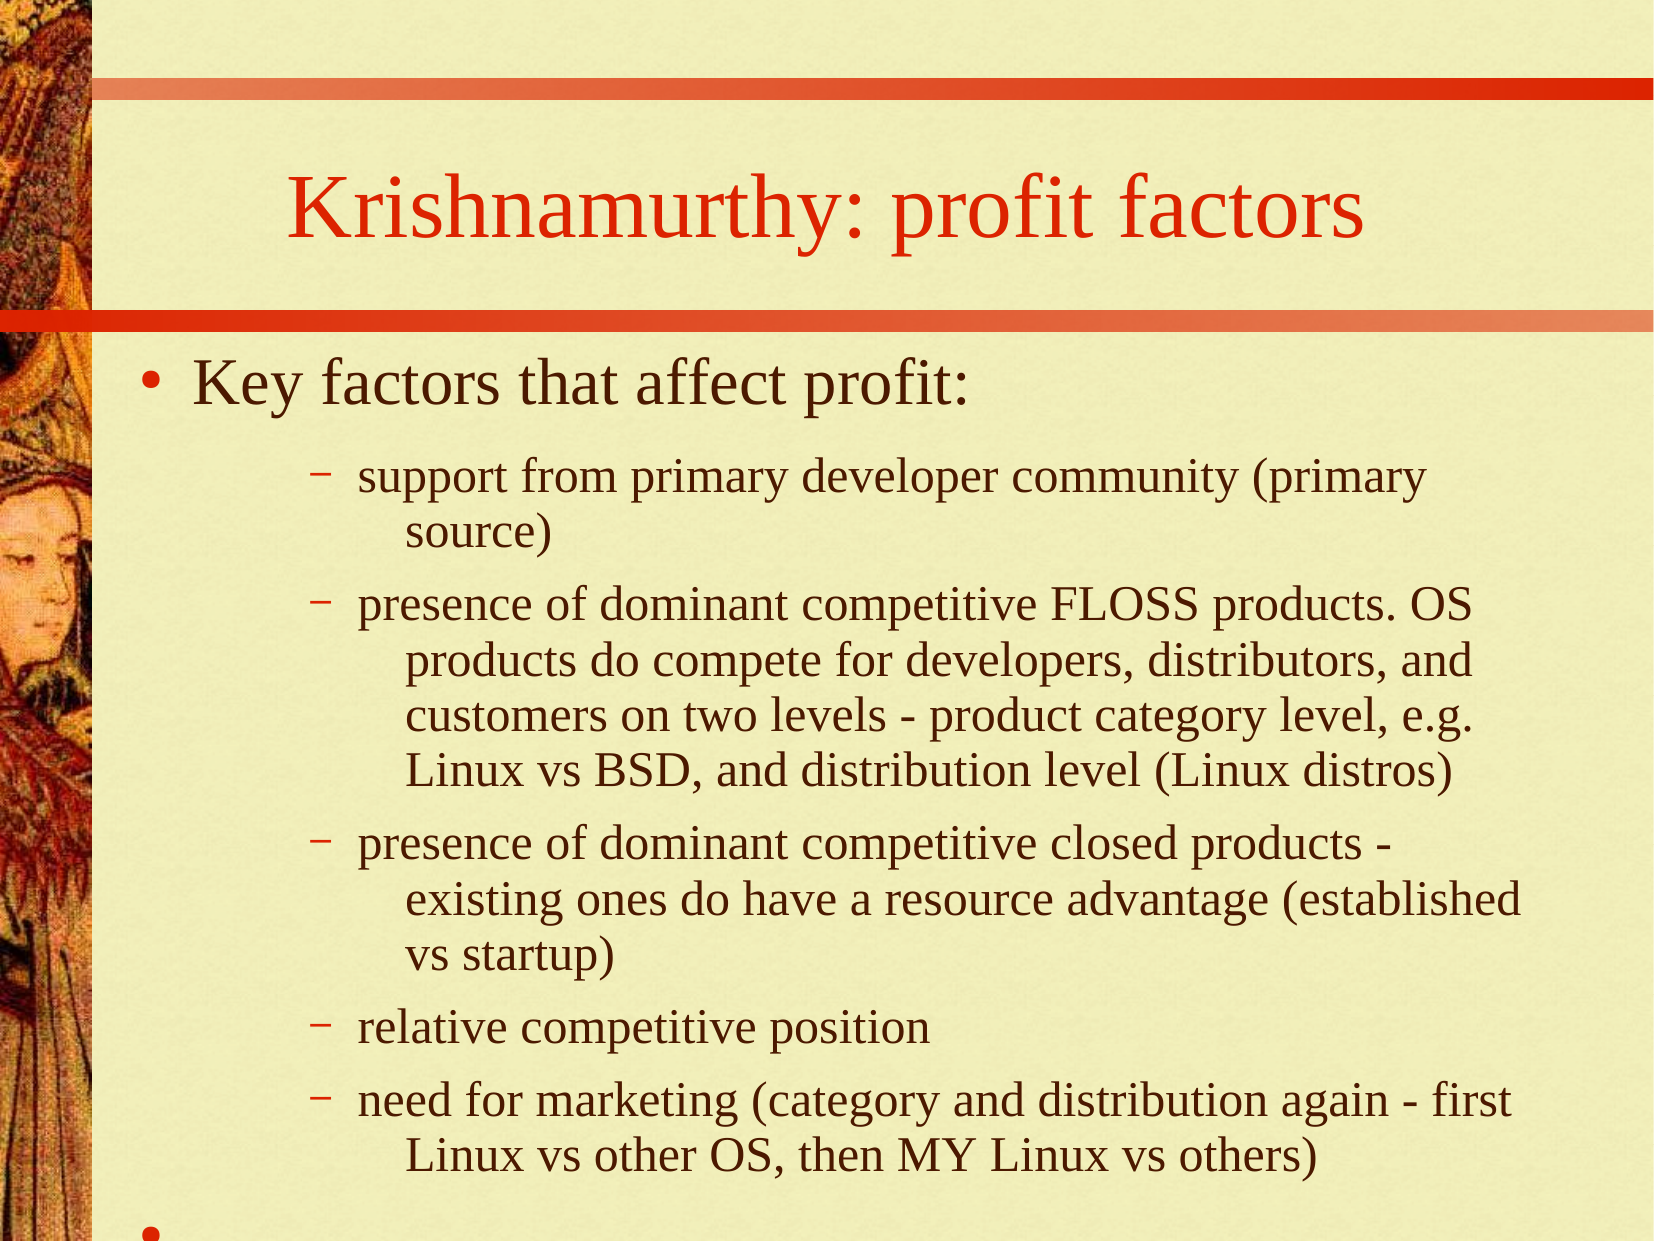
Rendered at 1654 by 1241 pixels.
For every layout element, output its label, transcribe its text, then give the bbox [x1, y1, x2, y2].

picture [0, 0, 1654, 310]
list Key factors that affect profit: support from primary developer community (primary source) presence of dominant competitive FLOSS products. OS products do compete for developers, distributors, and customers on two levels - product category level, e.g. Linux vs BSD, and distribution level (Linux distros) presence of dominant competitive closed products - existing ones do have a resource advantage (established vs startup) relative competitive position need for marketing (category and distribution again - first Linux vs other OS, then MY Linux vs others) [121, 344, 1534, 1241]
picture [0, 332, 1654, 1241]
title Krishnamurthy: profit factors [121, 110, 1534, 303]
